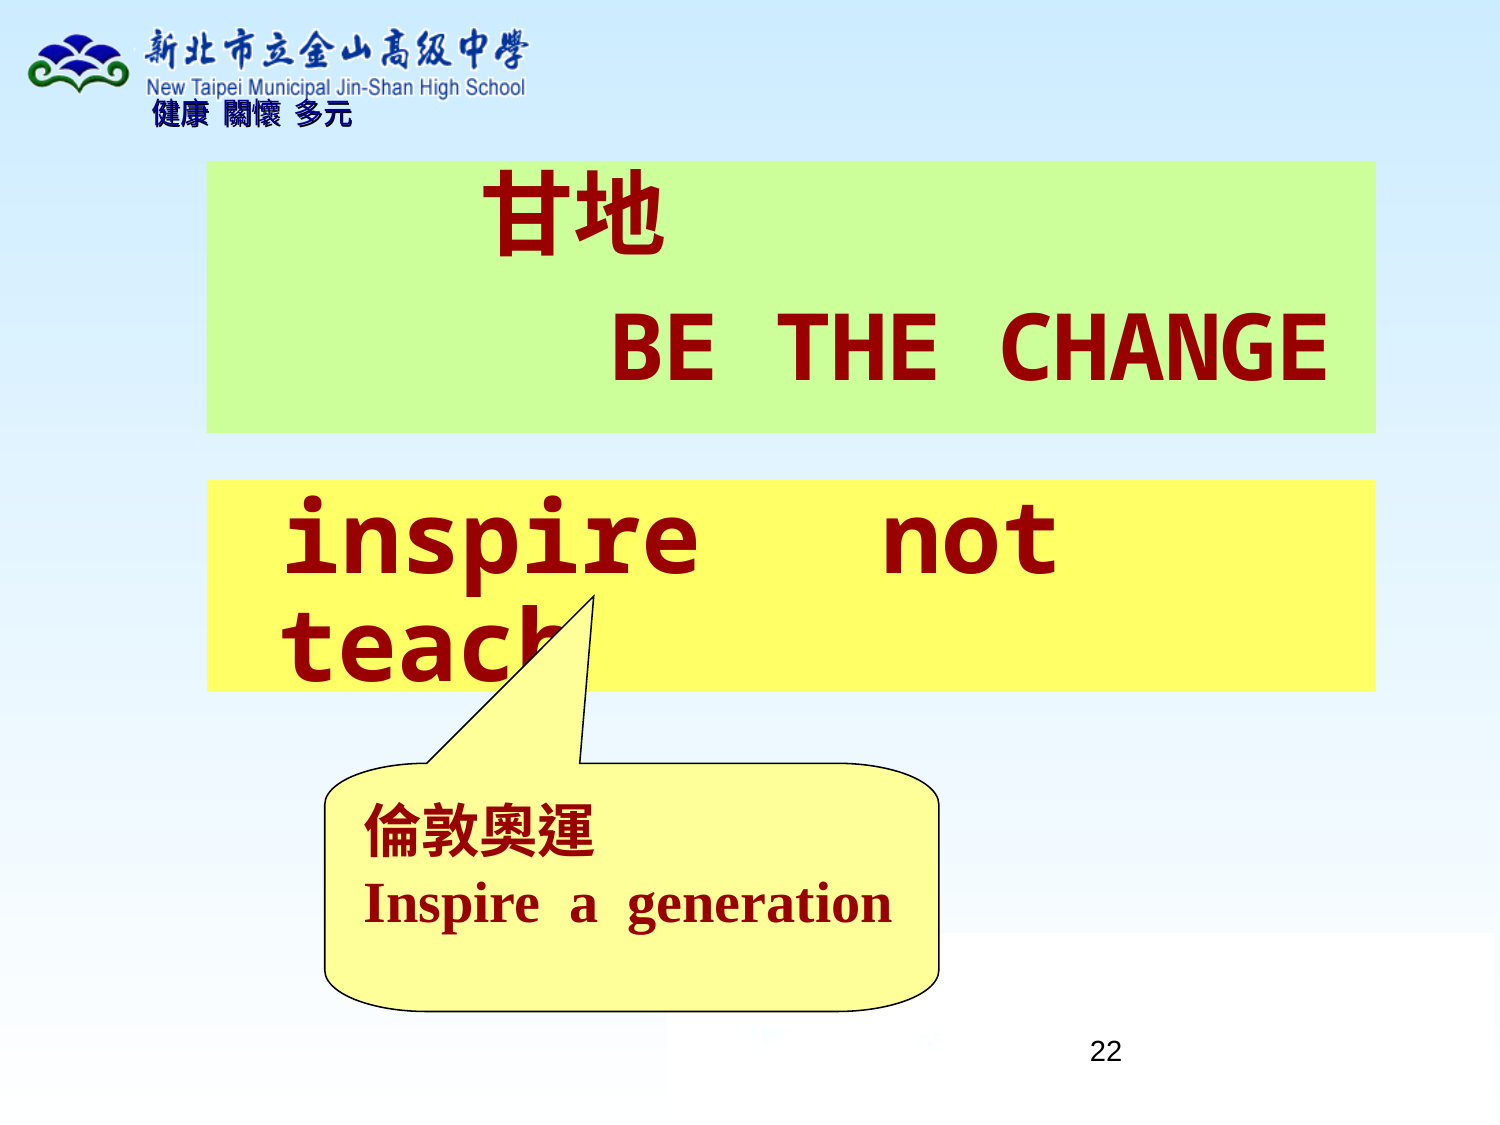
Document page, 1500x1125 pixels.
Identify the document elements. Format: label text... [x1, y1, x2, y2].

text_box inspire not teach [207, 480, 1376, 692]
text_box [1074, 1024, 1426, 1103]
text_box [324, 596, 939, 1012]
text_box 倫敦奧運 Inspire a generation [348, 787, 1045, 942]
list 甘地 BE THE CHANGE [206, 160, 1376, 433]
